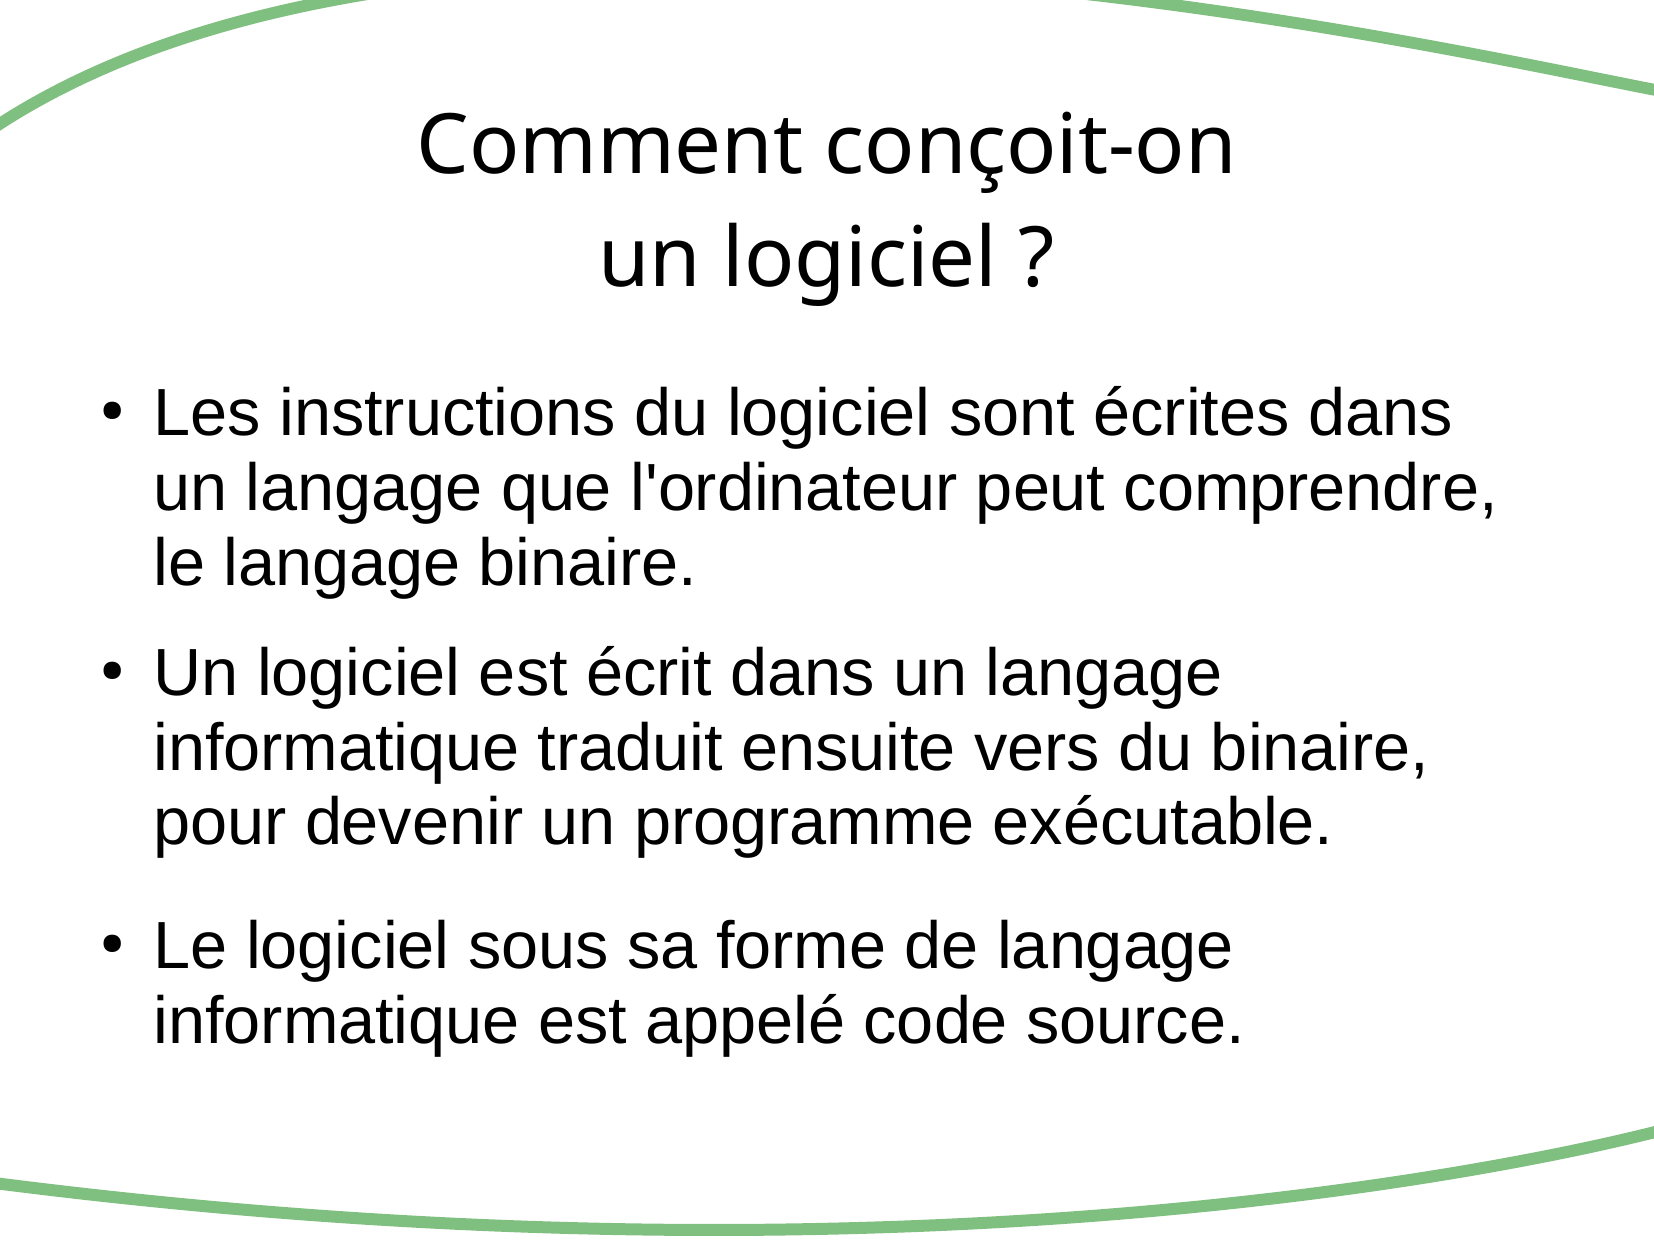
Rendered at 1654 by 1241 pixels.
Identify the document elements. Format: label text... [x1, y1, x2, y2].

list Le logiciel sous sa forme de langage informatique est appelé code source. [82, 907, 1571, 1077]
list Les instructions du logiciel sont écrites dans un langage que l'ordinateur peut comprendre, le langage binaire. [82, 375, 1571, 627]
list Un logiciel est écrit dans un langage informatique traduit ensuite vers du binaire, pour devenir un programme exécutable. [82, 634, 1571, 888]
title Comment conçoit-on un logiciel ? [82, 71, 1571, 325]
